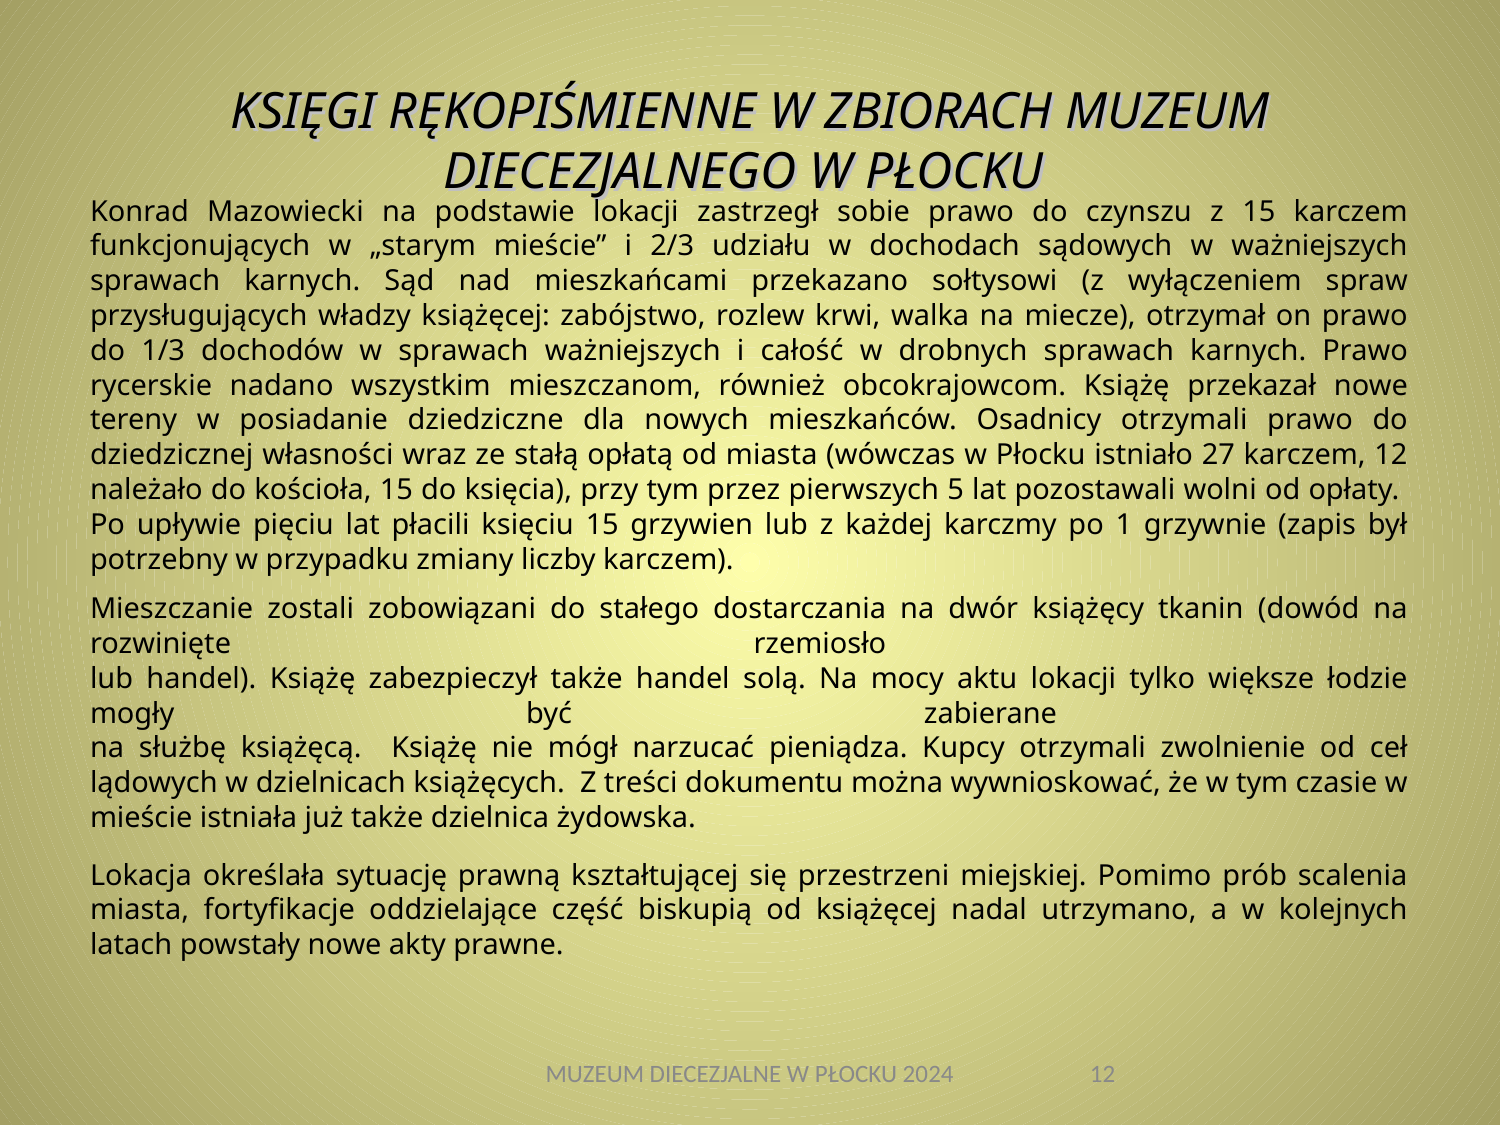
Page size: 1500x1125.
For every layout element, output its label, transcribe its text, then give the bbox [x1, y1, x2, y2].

list Konrad Mazowiecki na podstawie lokacji zastrzegł sobie prawo do czynszu z 15 karczem funkcjonujących w „starym mieście” i 2/3 udziału w dochodach sądowych w ważniejszych sprawach karnych. Sąd nad mieszkańcami przekazano sołtysowi (z wyłączeniem spraw przysługujących władzy książęcej: zabójstwo, rozlew krwi, walka na miecze), otrzymał on prawo do 1/3 dochodów w sprawach ważniejszych i całość w drobnych sprawach karnych. Prawo rycerskie nadano wszystkim mieszczanom, również obcokrajowcom. Książę przekazał nowe tereny w posiadanie dziedziczne dla nowych mieszkańców. Osadnicy otrzymali prawo do dziedzicznej własności wraz ze stałą opłatą od miasta (wówczas w Płocku istniało 27 karczem, 12 należało do kościoła, 15 do księcia), przy tym przez pierwszych 5 lat pozostawali wolni od opłaty. Po upływie pięciu lat płacili księciu 15 grzywien lub z każdej karczmy po 1 grzywnie (zapis był potrzebny w przypadku zmiany liczby karczem). Mieszczanie zostali zobowiązani do stałego dostarczania na dwór książęcy tkanin (dowód na rozwinięte rzemiosło lub handel). Książę zabezpieczył także handel solą. Na mocy aktu lokacji tylko większe łodzie mogły być zabierane na służbę książęcą. Książę nie mógł narzucać pieniądza. Kupcy otrzymali zwolnienie od ceł lądowych w dzielnicach książęcych. Z treści dokumentu można wywnioskować, że w tym czasie w mieście istniała już także dzielnica żydowska. Lokacja określała sytuację prawną kształtującej się przestrzeni miejskiej. Pomimo prób scalenia miasta, fortyfikacje oddzielające część biskupią od książęcej nadal utrzymano, a w kolejnych latach powstały nowe akty prawne. [75, 184, 1426, 1005]
text_box MUZEUM DIECEZJALNE W PŁOCKU 2024 [512, 1042, 988, 1103]
text_box [1074, 1042, 1426, 1103]
title KSIĘGI RĘKOPIŚMIENNE W ZBIORACH MUZEUM DIECEZJALNEGO W PŁOCKU [75, 45, 1426, 184]
